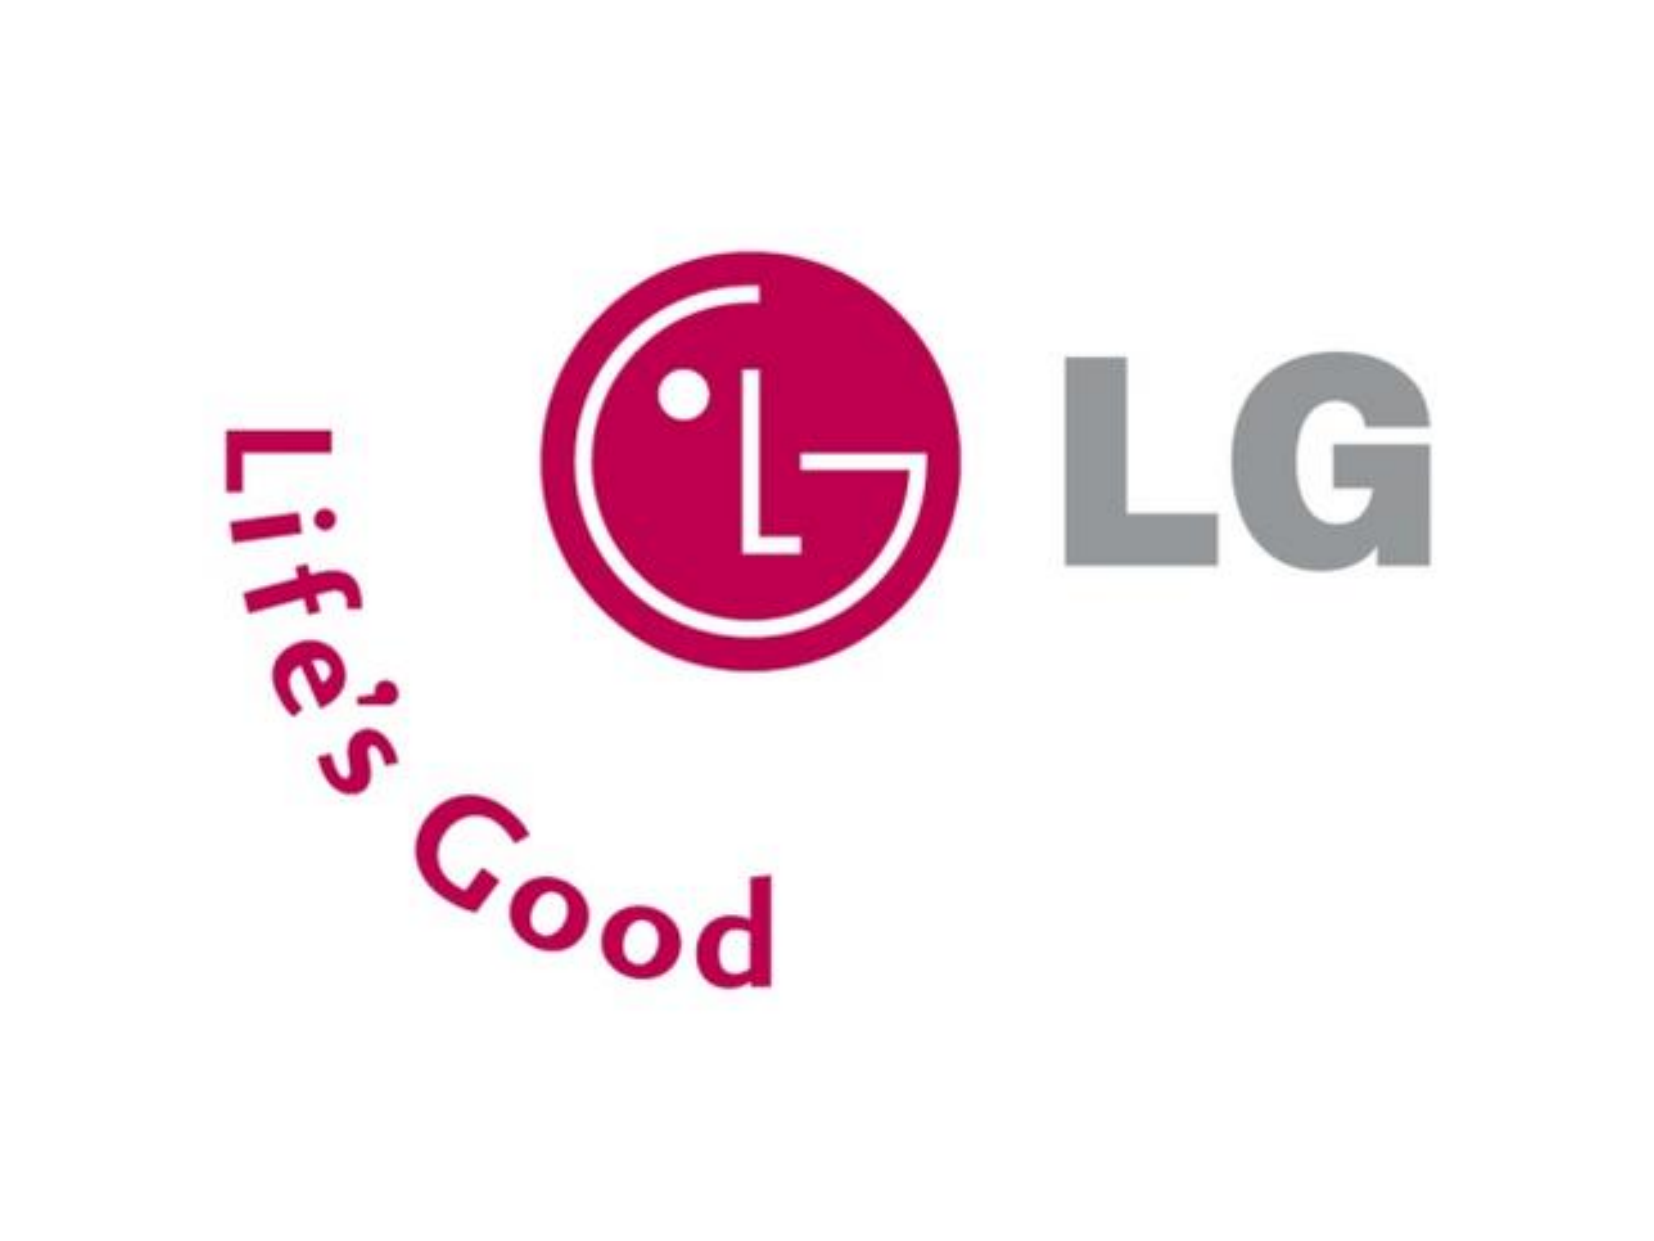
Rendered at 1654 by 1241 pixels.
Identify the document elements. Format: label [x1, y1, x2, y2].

picture [122, 147, 1535, 1093]
